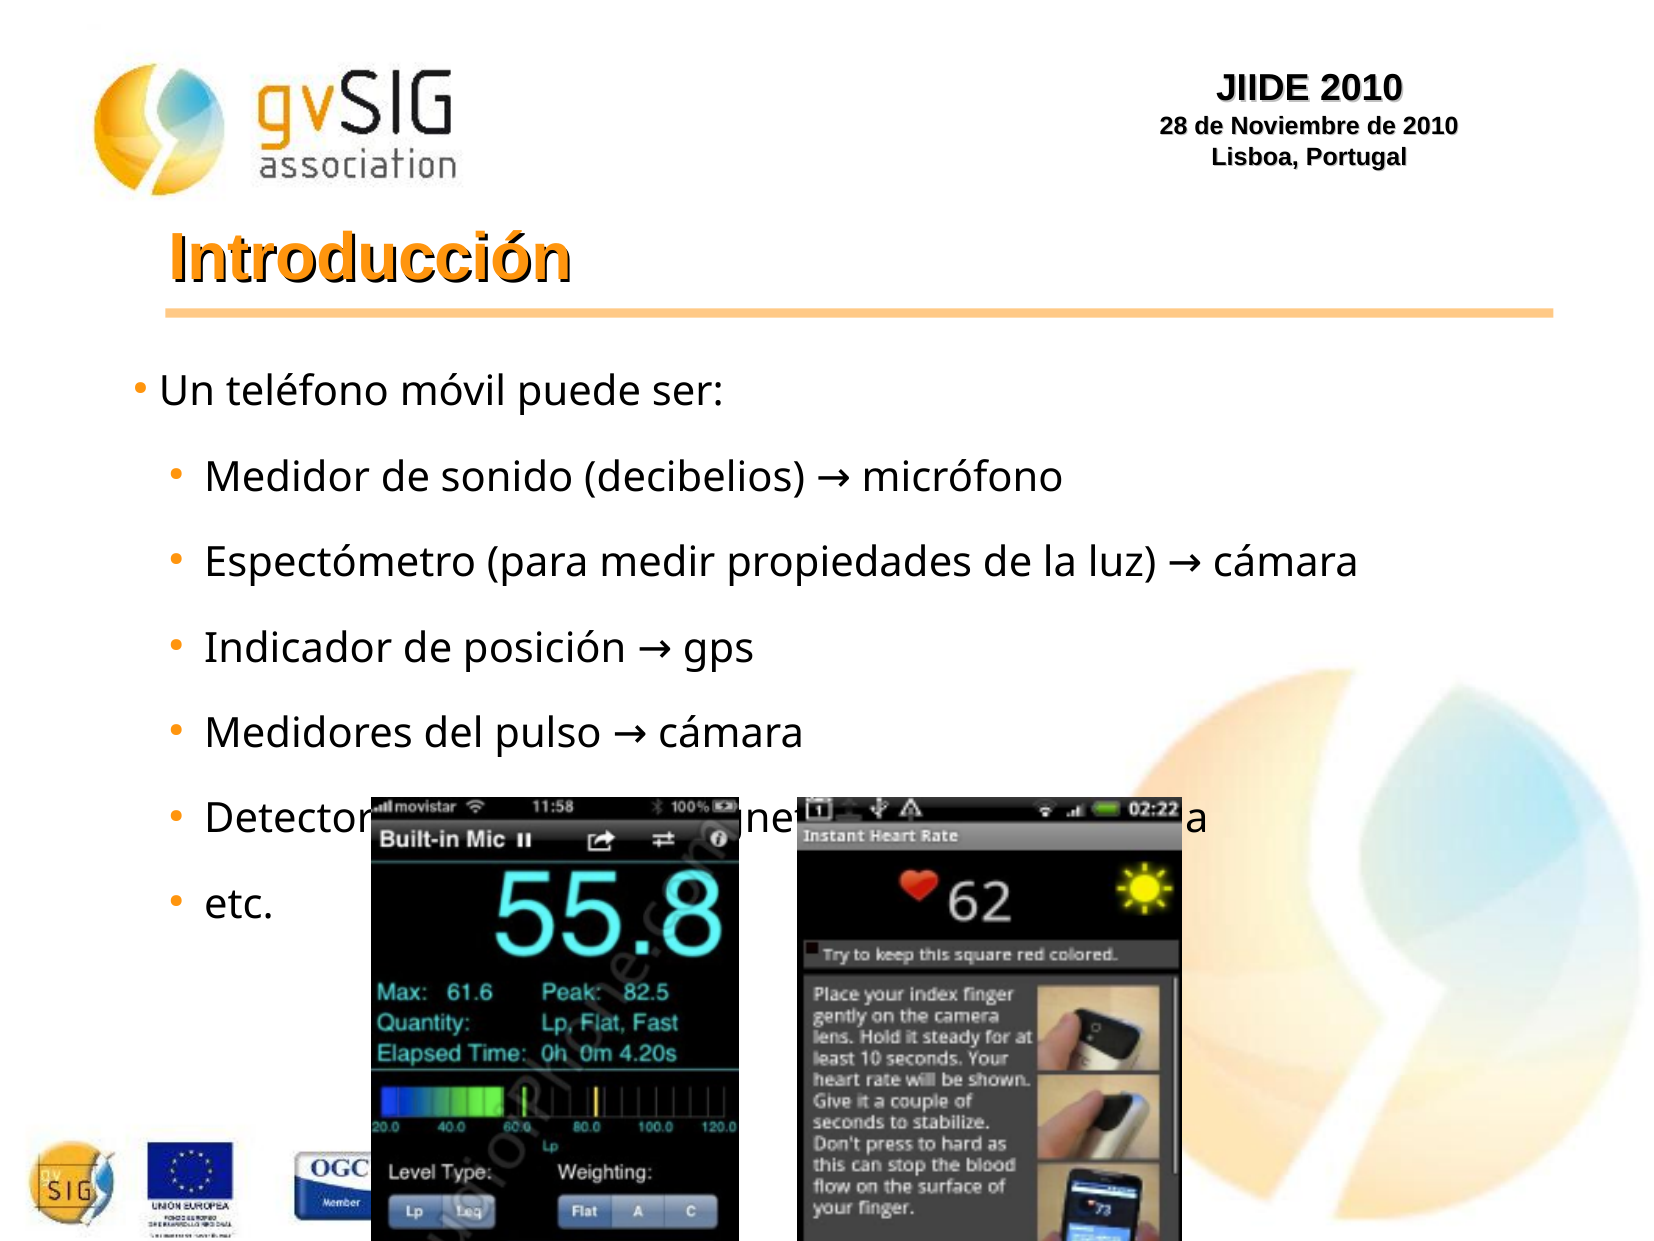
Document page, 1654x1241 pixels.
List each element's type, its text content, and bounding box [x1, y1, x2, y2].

picture [1, 0, 1654, 1241]
text_box Un teléfono móvil puede ser: Medidor de sonido (decibelios) → micrófono Espectómetro (para medir propiedades de la luz) → cámara Indicador de posición → gps Medidores del pulso → cámara Detector de metales → magnetómetro de la brújula etc. [118, 325, 1477, 874]
text_box Introducción [153, 212, 588, 302]
